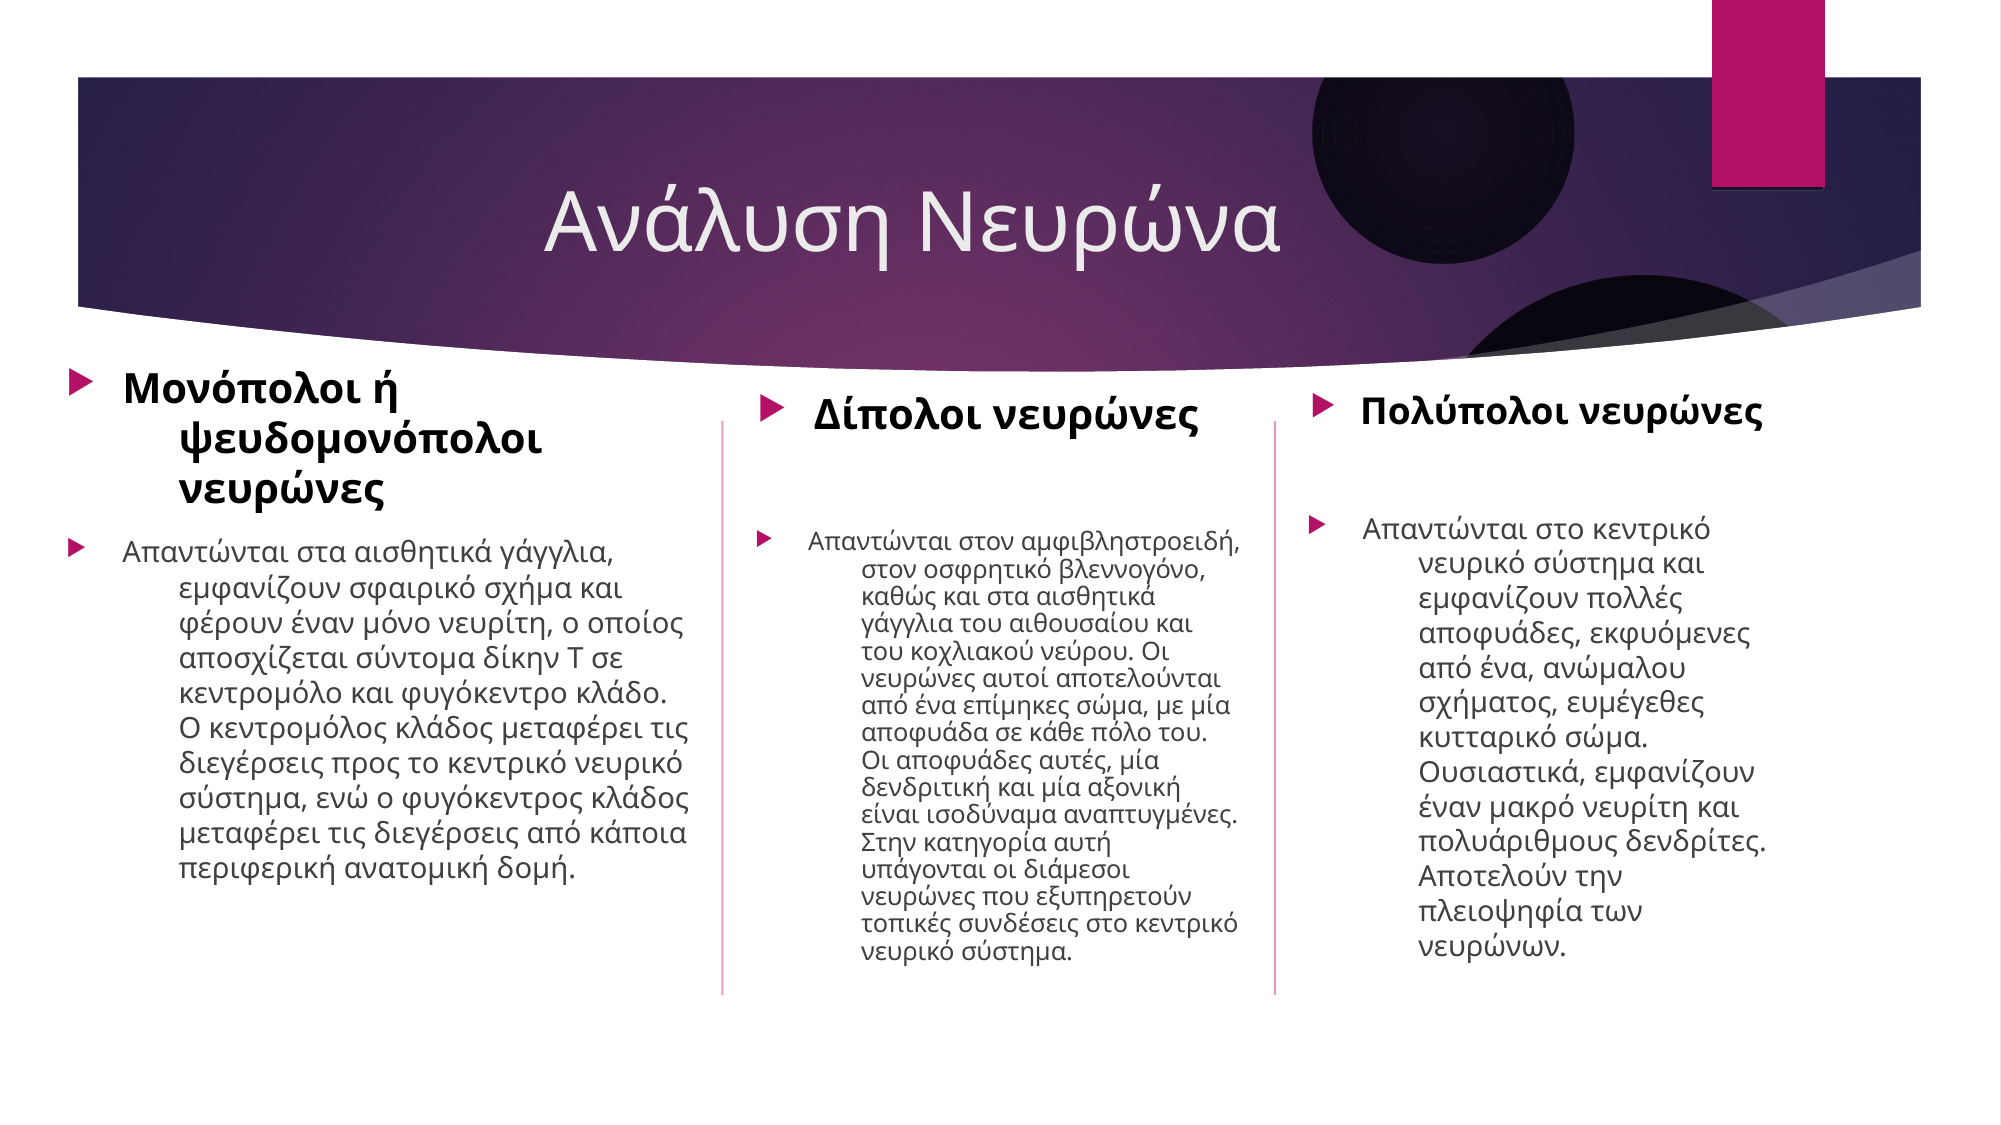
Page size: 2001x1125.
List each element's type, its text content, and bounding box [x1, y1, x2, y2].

list Mονόπολοι ή ψευδομονόπολοι νευρώνες [50, 353, 743, 522]
list Aπαντώνται στα αισθητικά γάγγλια, εμφανίζουν σφαιρικό σχήμα και φέρουν έναν μόνο νευρίτη, ο οποίος αποσχίζεται σύντομα δίκην T σε κεντρομόλο και φυγόκεντρο κλάδο. O κεντρομόλος κλάδος μεταφέρει τις διεγέρσεις προς το κεντρικό νευρικό σύστημα, ενώ ο φυγόκεντρος κλάδος μεταφέρει τις διεγέρσεις από κάποια περιφερική ανατομική δομή. [50, 526, 705, 1097]
list Aπαντώνται στον αμφιβληστροειδή, στον οσφρητικό βλεννογόνο, καθώς και στα αισθητικά γάγγλια του αιθουσαίου και του κοχλιακού νεύρου. Oι νευρώνες αυτοί αποτελούνται από ένα επίμηκες σώμα, με μία αποφυάδα σε κάθε πόλο του. Οι αποφυάδες αυτές, μία δενδριτική και μία αξονική είναι ισοδύναμα αναπτυγμένες. Στην κατηγορία αυτή υπάγονται οι διάμεσοι νευρώνες που εξυπηρετούν τοπικές συνδέσεις στο κεντρικό νευρικό σύστημα. [740, 521, 1257, 989]
list Aπαντώνται στο κεντρικό νευρικό σύστημα και εμφανίζουν πολλές αποφυάδες, εκφυόμενες από ένα, ανώμαλου σχήματος, ευμέγεθες κυτταρικό σώμα. Oυσιαστικά, εμφανίζουν έναν μακρό νευρίτη και πολυάριθμους δενδρίτες. Αποτελούν την πλειοψηφία των νευρώνων. [1291, 502, 1808, 970]
list Δίπολοι νευρώνες [742, 379, 1259, 475]
list Πολύπολοι νευρώνες [1295, 379, 1812, 475]
title Ανάλυση Νευρώνα [189, 159, 1638, 276]
